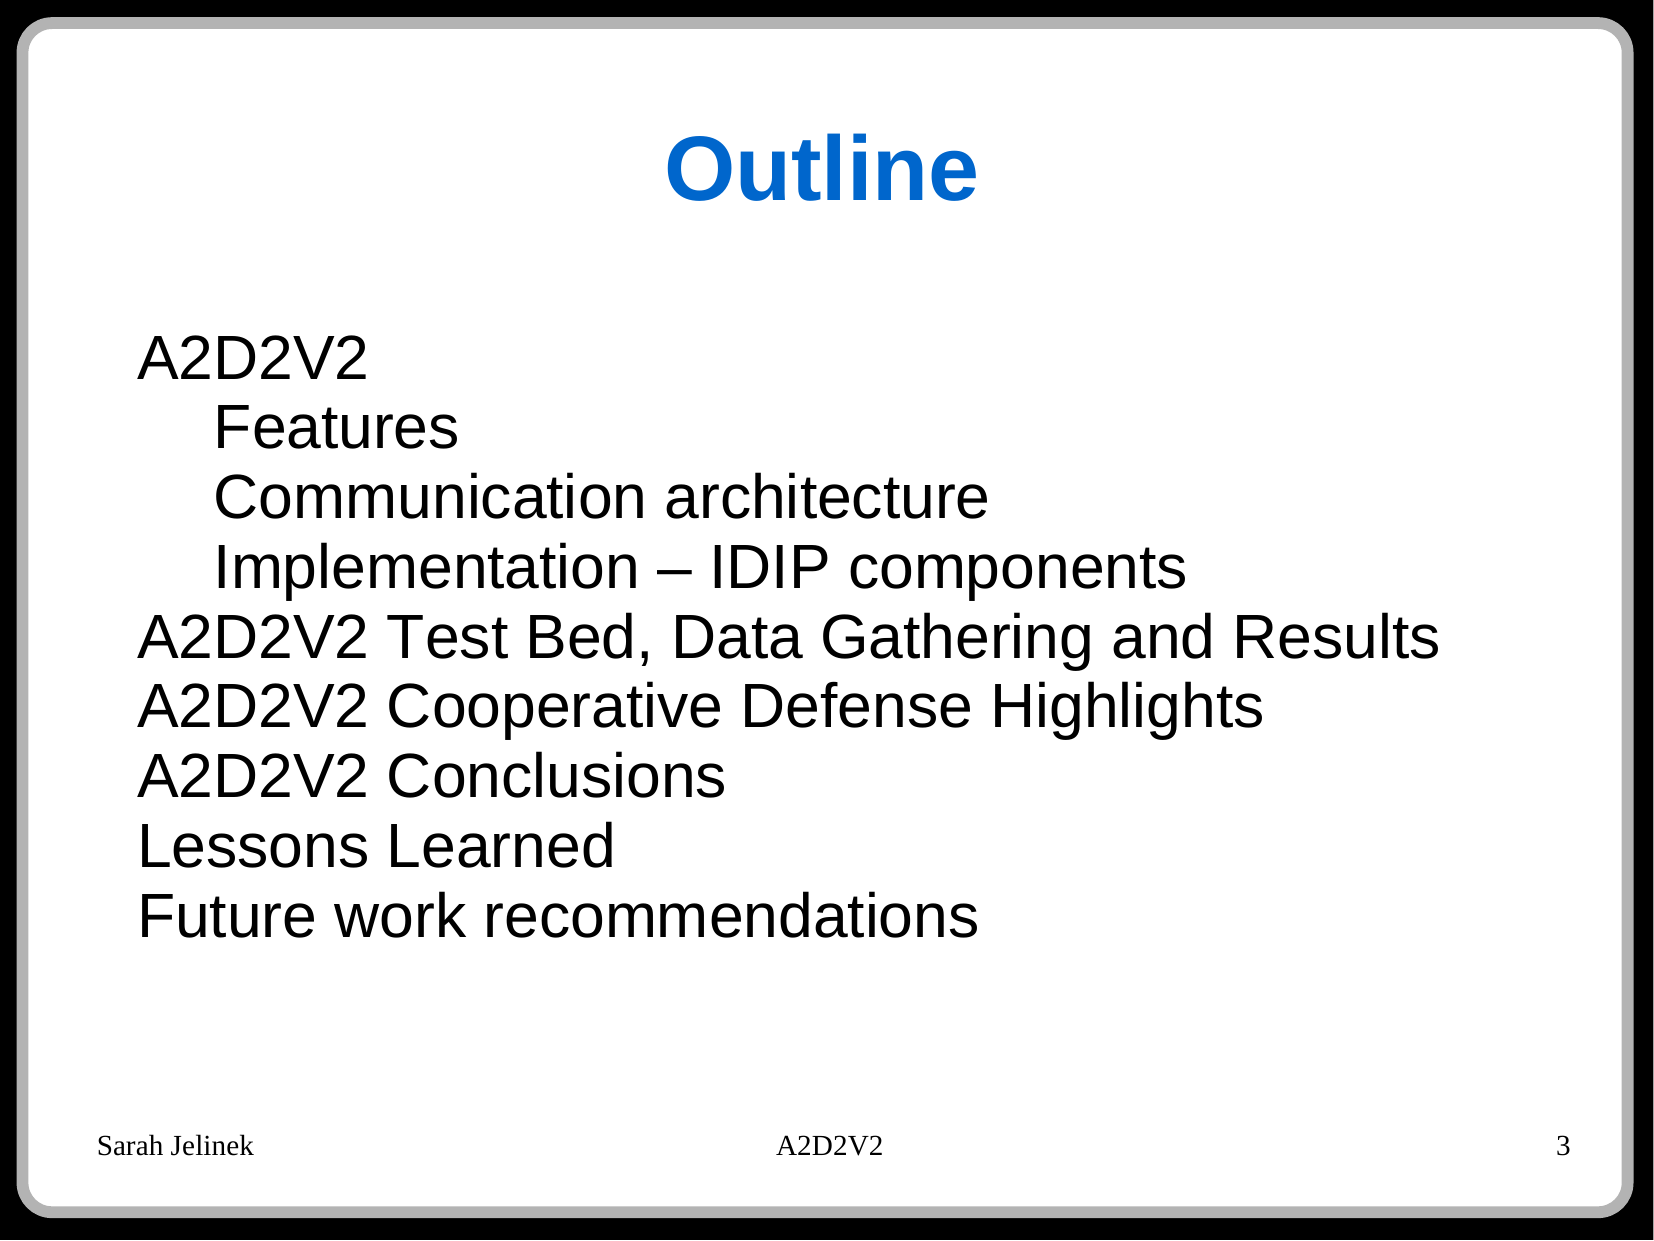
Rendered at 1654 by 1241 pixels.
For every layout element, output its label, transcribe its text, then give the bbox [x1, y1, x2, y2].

list A2D2V2 Features Communication architecture Implementation – IDIP components A2D2V2 Test Bed, Data Gathering and Results A2D2V2 Cooperative Defense Highlights A2D2V2 Conclusions Lessons Learned Future work recommendations [119, 322, 1532, 1078]
title Outline [67, 64, 1577, 272]
